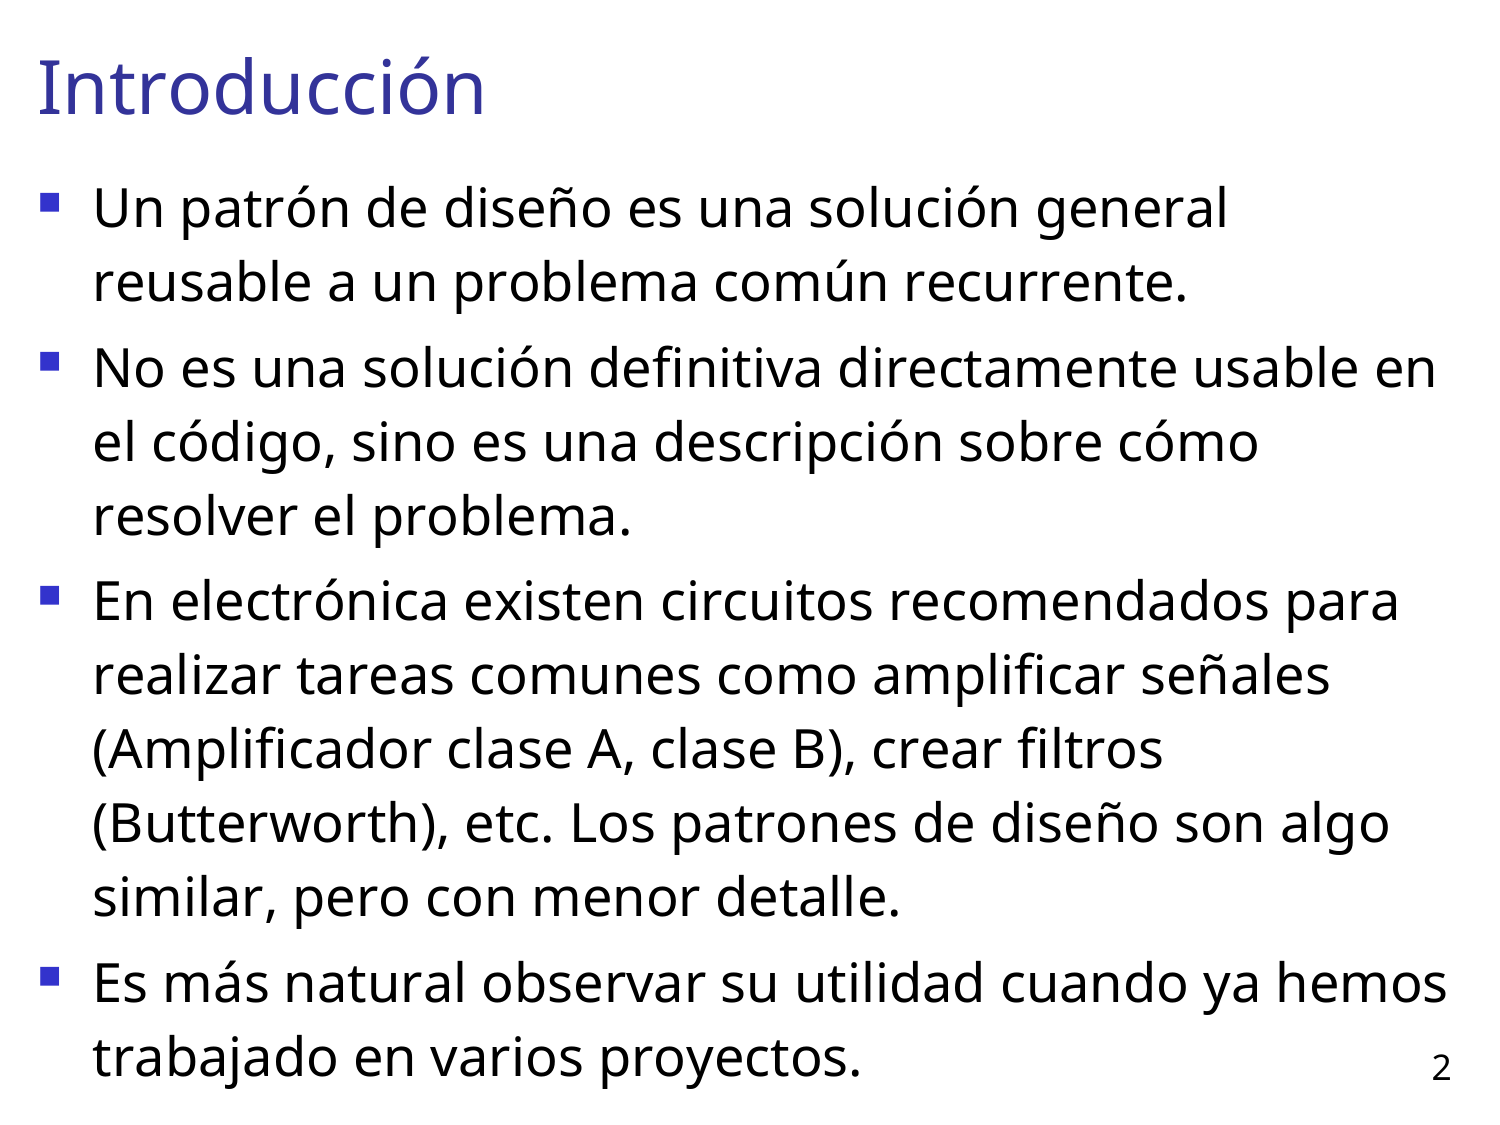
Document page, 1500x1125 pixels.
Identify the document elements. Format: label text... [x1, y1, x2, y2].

list Un patrón de diseño es una solución general reusable a un problema común recurrente. No es una solución definitiva directamente usable en el código, sino es una descripción sobre cómo resolver el problema. En electrónica existen circuitos recomendados para realizar tareas comunes como amplificar señales (Amplificador clase A, clase B), crear filtros (Butterworth), etc. Los patrones de diseño son algo similar, pero con menor detalle. Es más natural observar su utilidad cuando ya hemos trabajado en varios proyectos. [37, 169, 1462, 998]
title Introducción [37, 19, 1466, 151]
